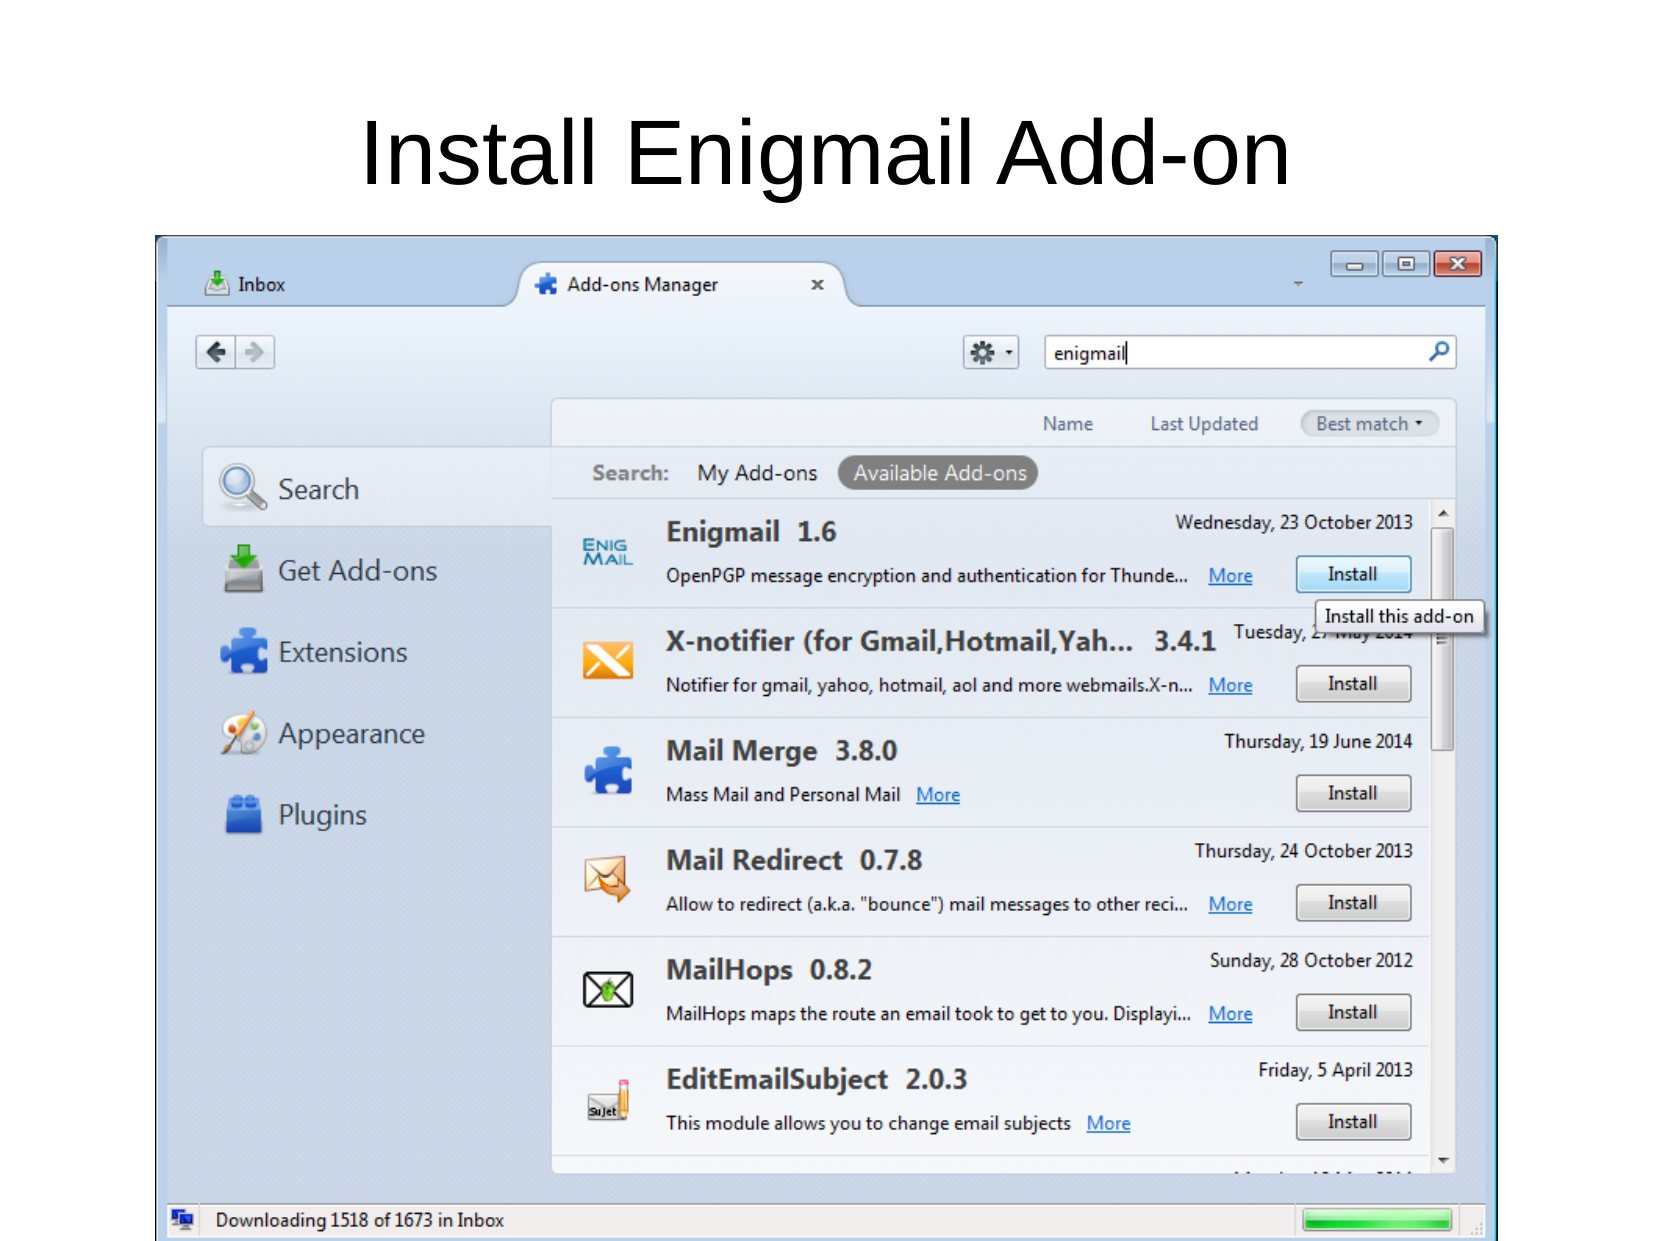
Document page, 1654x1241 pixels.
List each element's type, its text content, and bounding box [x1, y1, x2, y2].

picture [155, 235, 1498, 1241]
title Install Enigmail Add-on [82, 49, 1571, 257]
